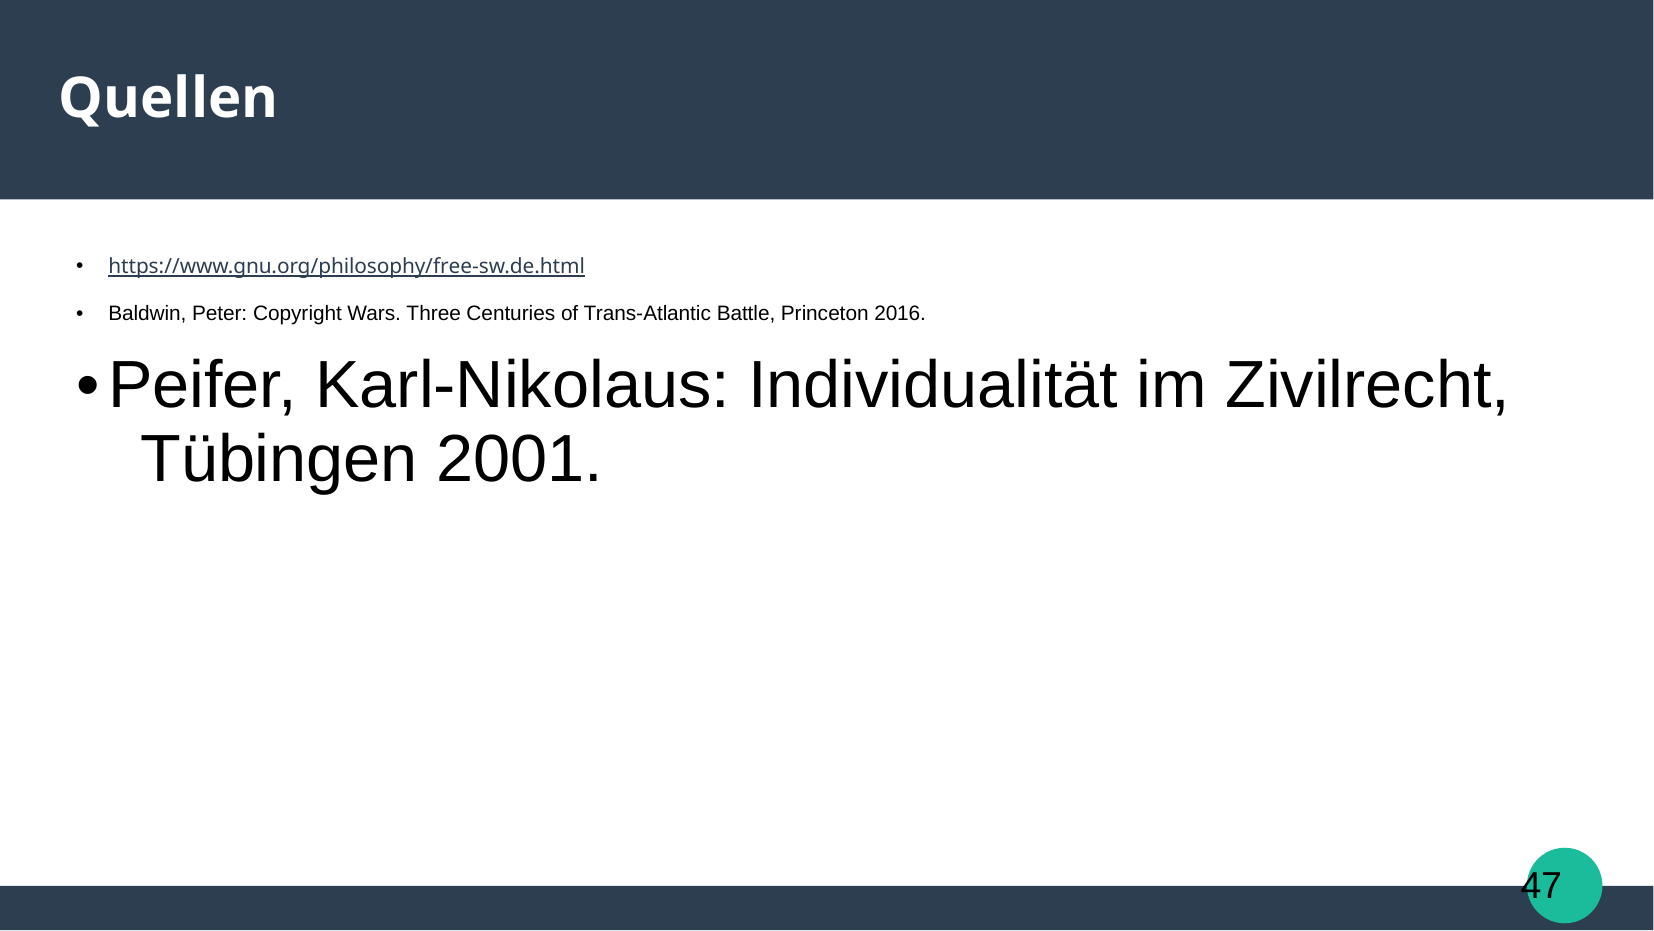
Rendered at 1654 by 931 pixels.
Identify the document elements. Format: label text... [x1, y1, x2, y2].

list https://www.gnu.org/philosophy/free-sw.de.html Baldwin, Peter: Copyright Wars. Three Centuries of Trans-Atlantic Battle, Princeton 2016. Peifer, Karl-Nikolaus: Individualität im Zivilrecht, Tübingen 2001. [59, 243, 1595, 864]
title Quellen [59, 37, 1595, 155]
